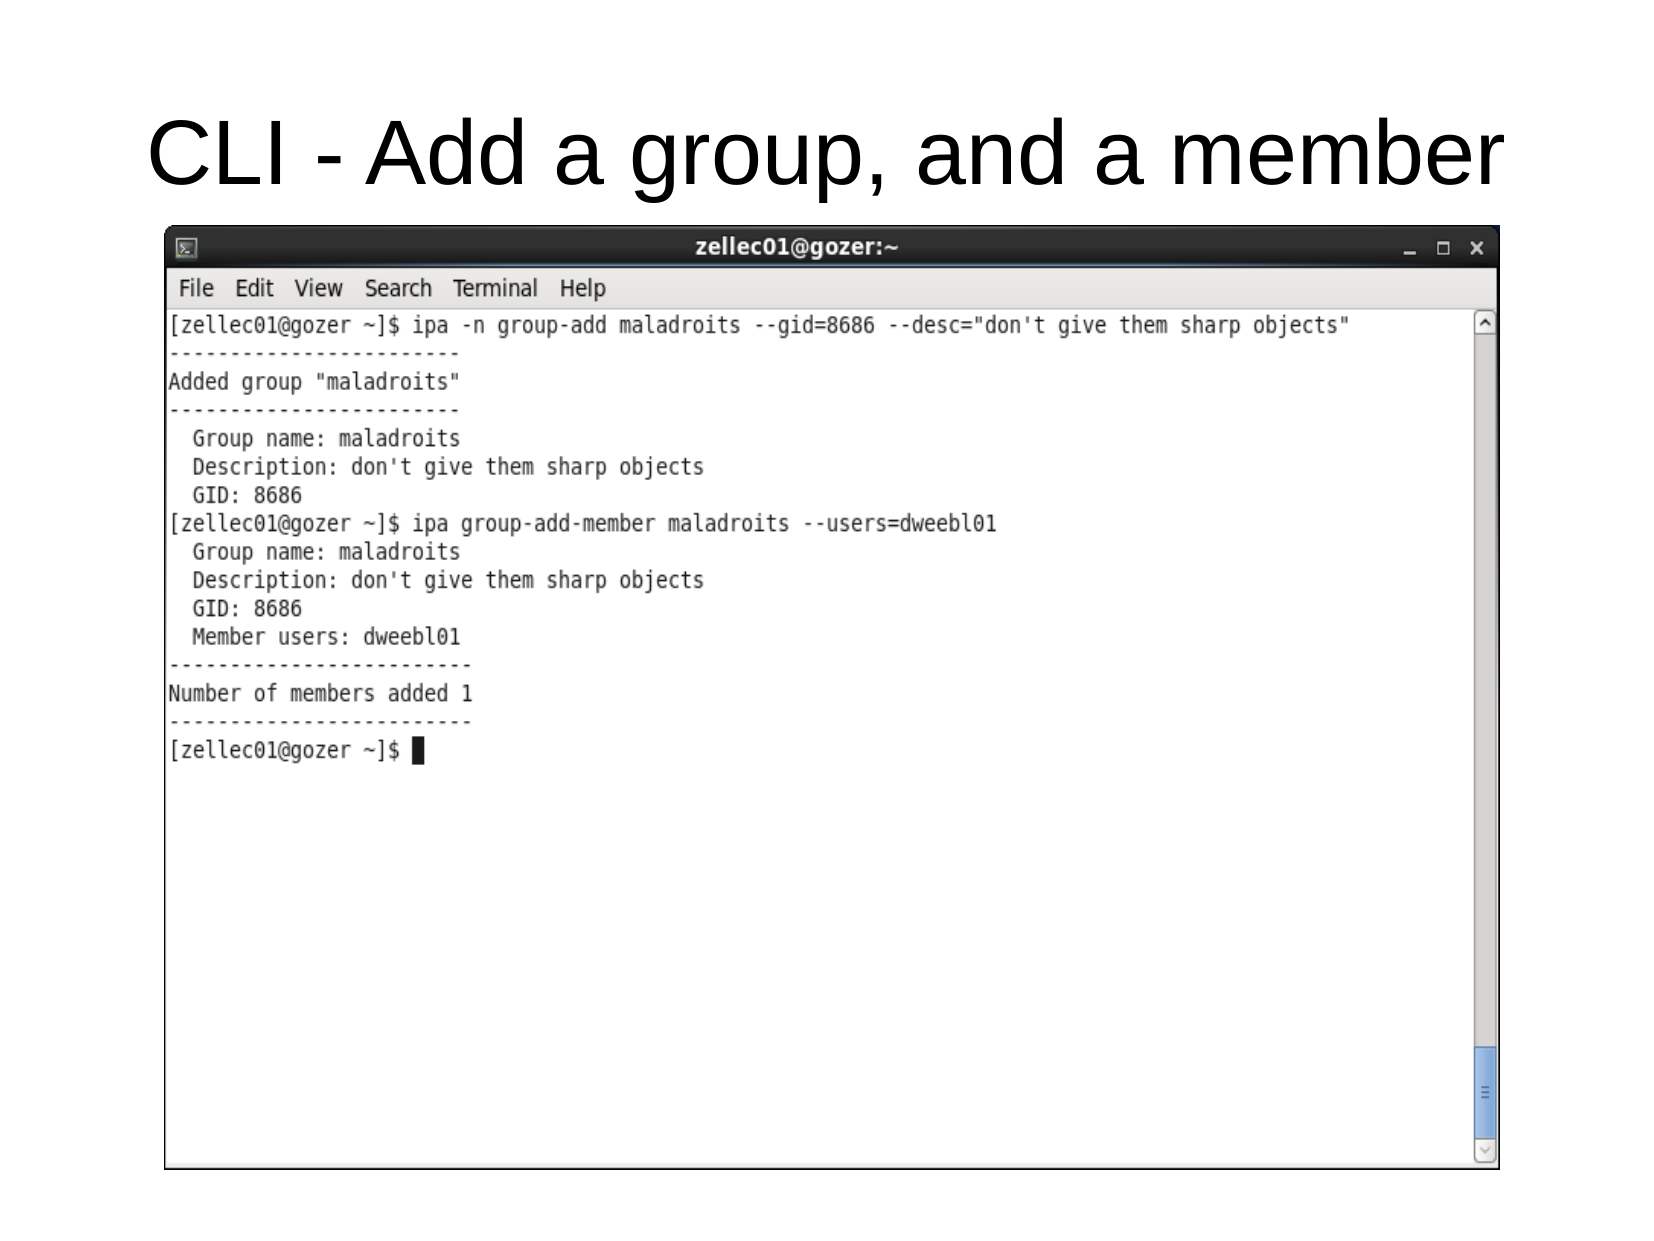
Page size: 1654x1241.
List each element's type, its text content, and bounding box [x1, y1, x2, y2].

picture [164, 225, 1500, 1171]
title CLI - Add a group, and a member [82, 49, 1571, 257]
